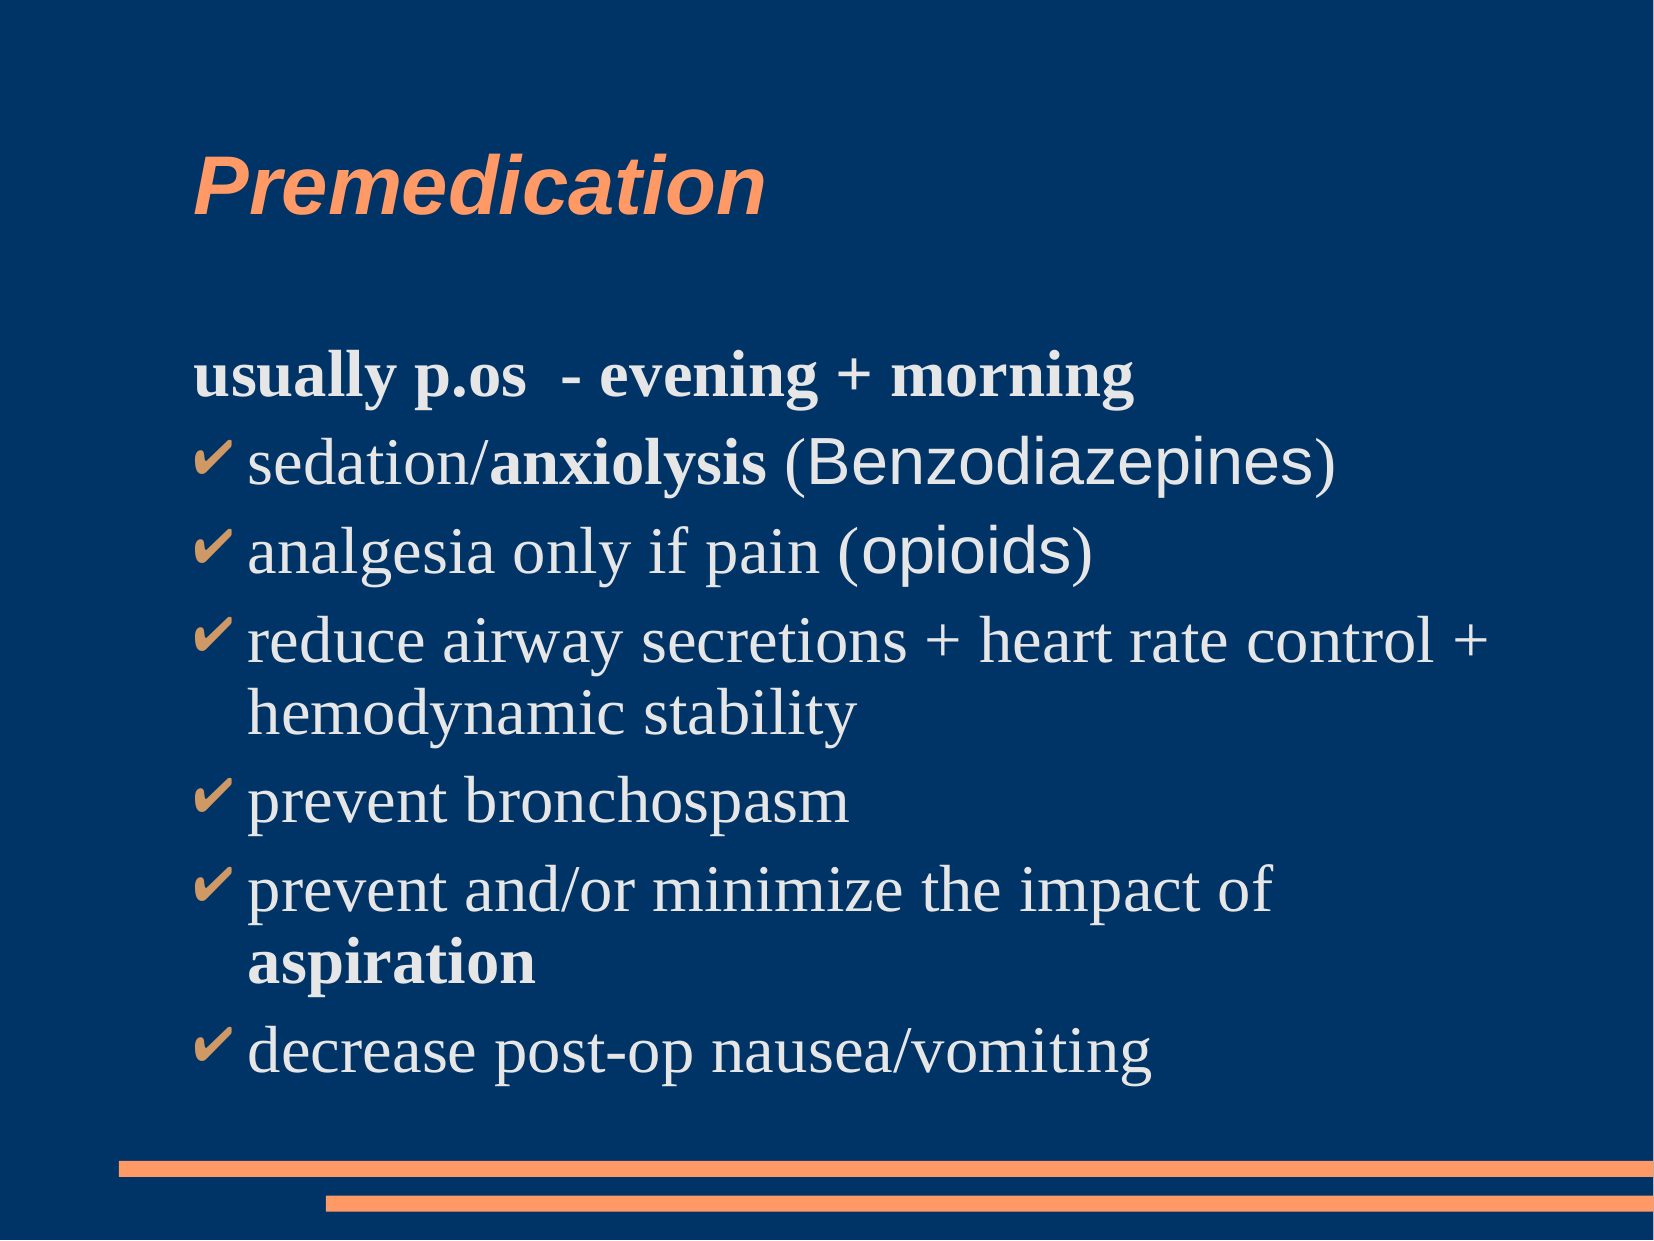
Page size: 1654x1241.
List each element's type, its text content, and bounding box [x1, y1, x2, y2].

title Premedication [179, 82, 1585, 290]
list usually p.os - evening + morning sedation/anxiolysis (Benzodiazepines) analgesia only if pain (opioids) reduce airway secretions + heart rate control + hemodynamic stability prevent bronchospasm prevent and/or minimize the impact of aspiration decrease post-op nausea/vomiting [179, 330, 1585, 1172]
